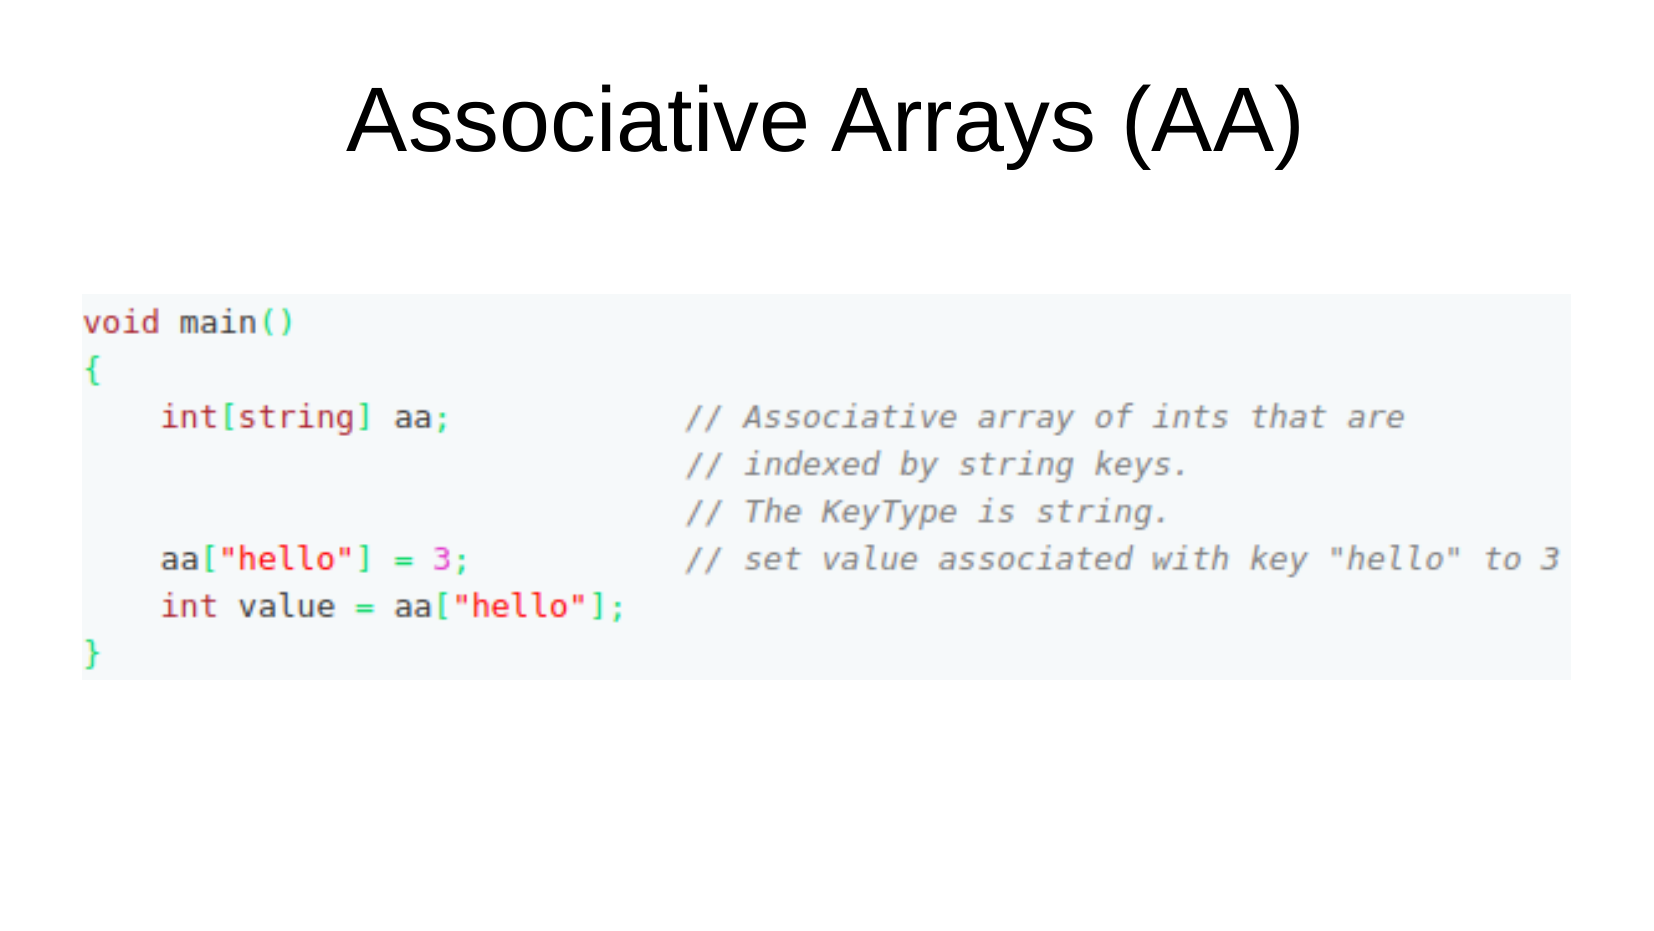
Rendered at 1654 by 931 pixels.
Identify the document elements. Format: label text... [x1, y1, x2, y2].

picture [82, 294, 1571, 680]
title Associative Arrays (AA) [82, 37, 1571, 193]
